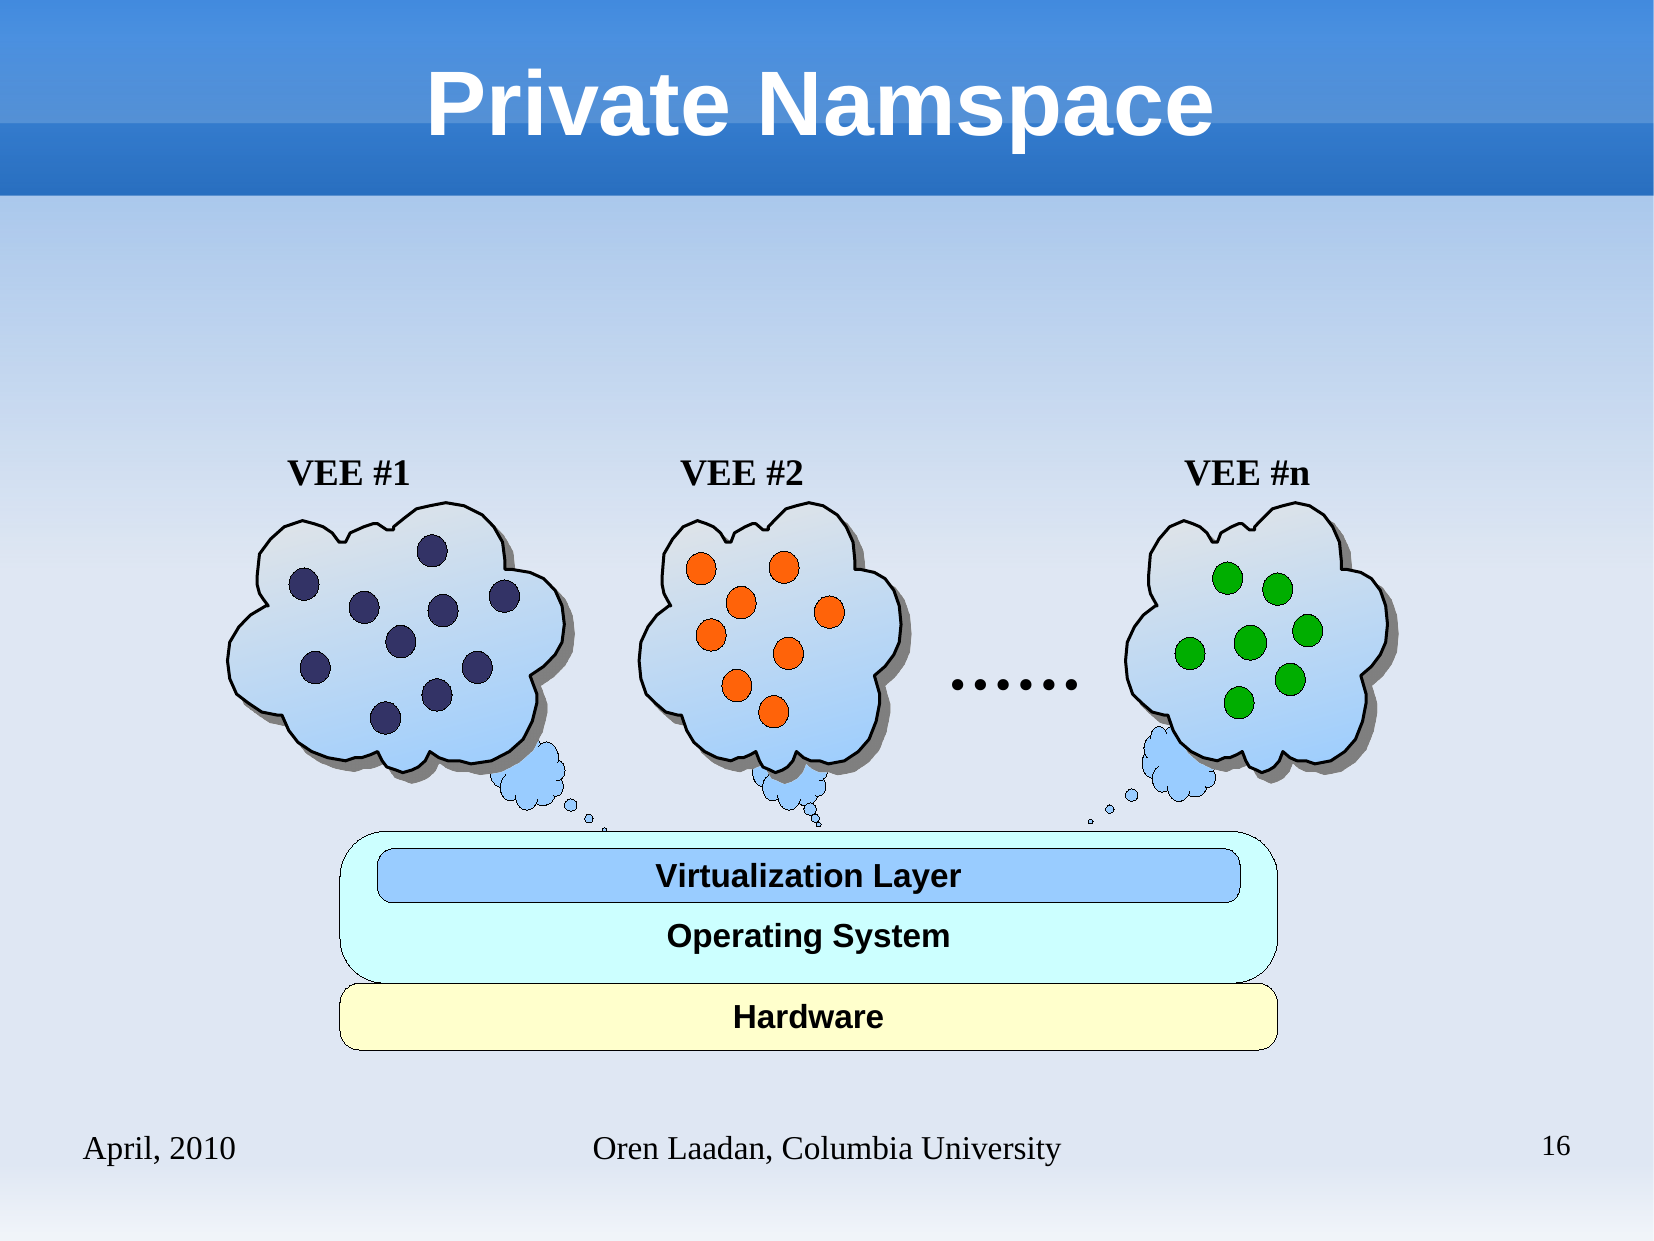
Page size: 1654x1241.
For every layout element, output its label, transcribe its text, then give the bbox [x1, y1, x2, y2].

text_box [1125, 788, 1138, 802]
text_box [1105, 804, 1115, 814]
text_box VEE #2 [639, 444, 845, 503]
text_box Operating System [339, 831, 1278, 984]
picture [0, 0, 1654, 1241]
text_box [1125, 503, 1388, 802]
text_box •••••• [903, 656, 1126, 744]
text_box [584, 814, 594, 823]
text_box [564, 798, 577, 812]
text_box VEE #n [1144, 444, 1351, 503]
text_box [639, 503, 902, 827]
title Private Namspace [76, 7, 1565, 200]
text_box Virtualization Layer [377, 848, 1241, 903]
text_box Hardware [339, 983, 1278, 1051]
text_box [227, 503, 566, 811]
text_box VEE #1 [246, 444, 453, 503]
